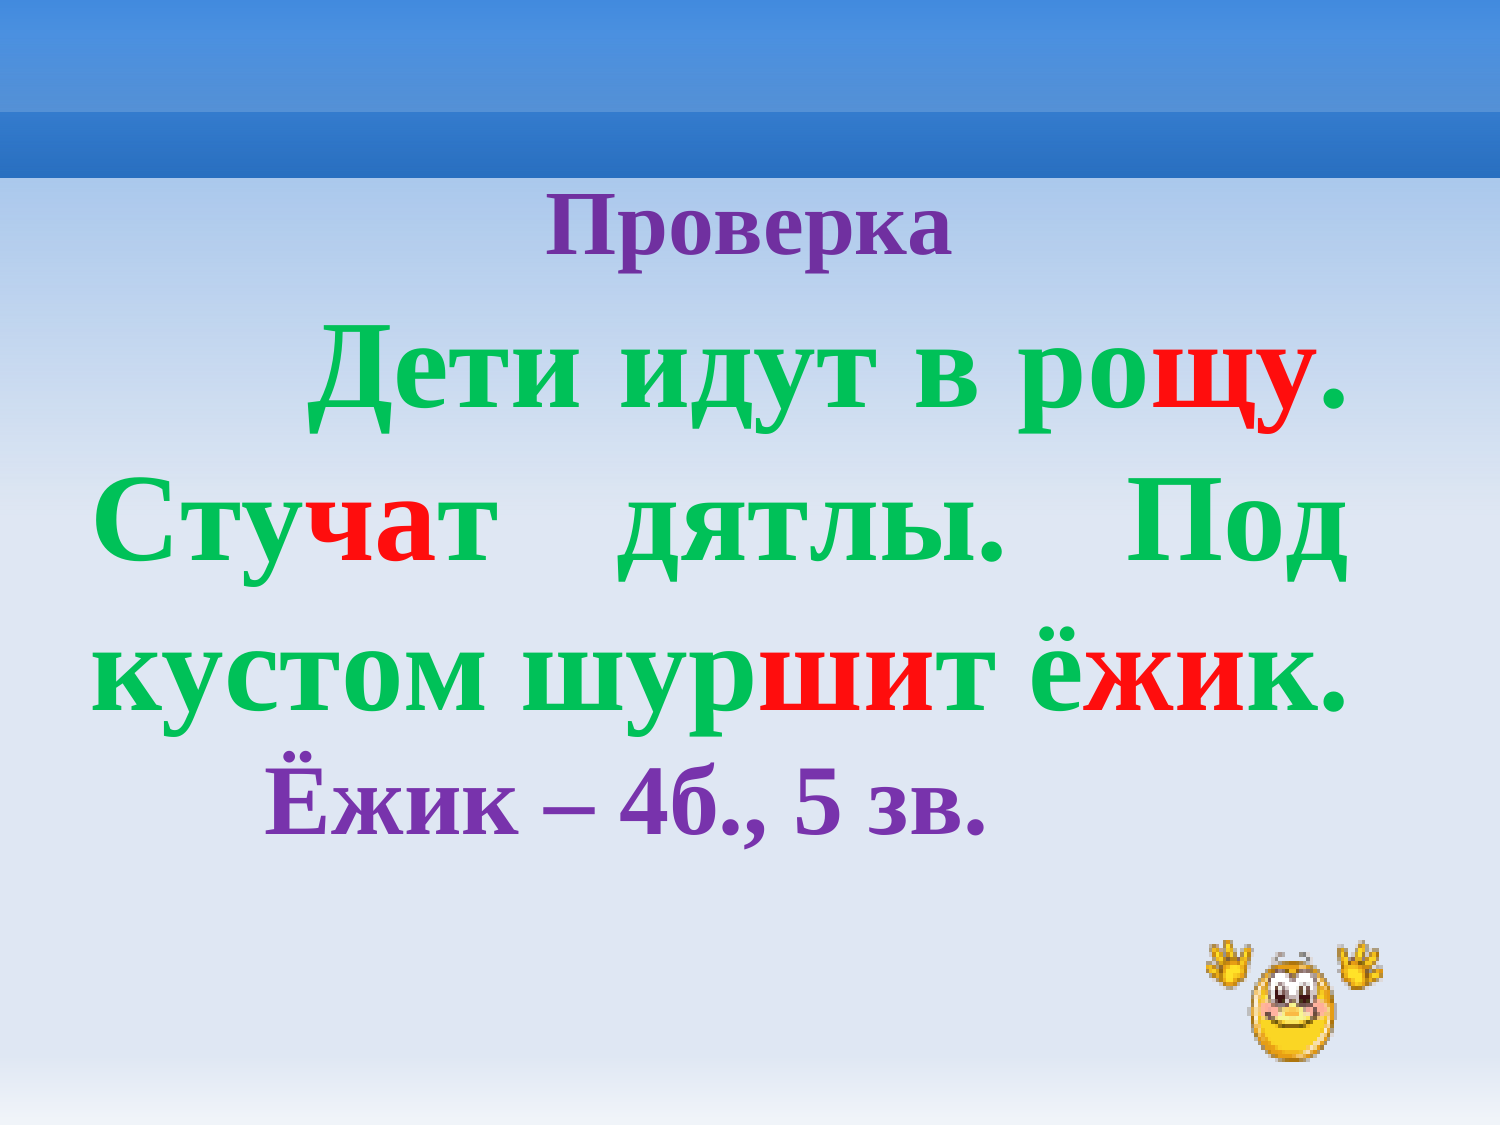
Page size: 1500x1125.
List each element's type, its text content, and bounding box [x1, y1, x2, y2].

list Дети идут в рощу. Стучат дятлы. Под кустом шуршит ёжик. Ёжик – 4б., 5 зв. [75, 262, 1425, 1005]
title Проверка [75, 45, 1425, 233]
picture [1206, 902, 1383, 1067]
